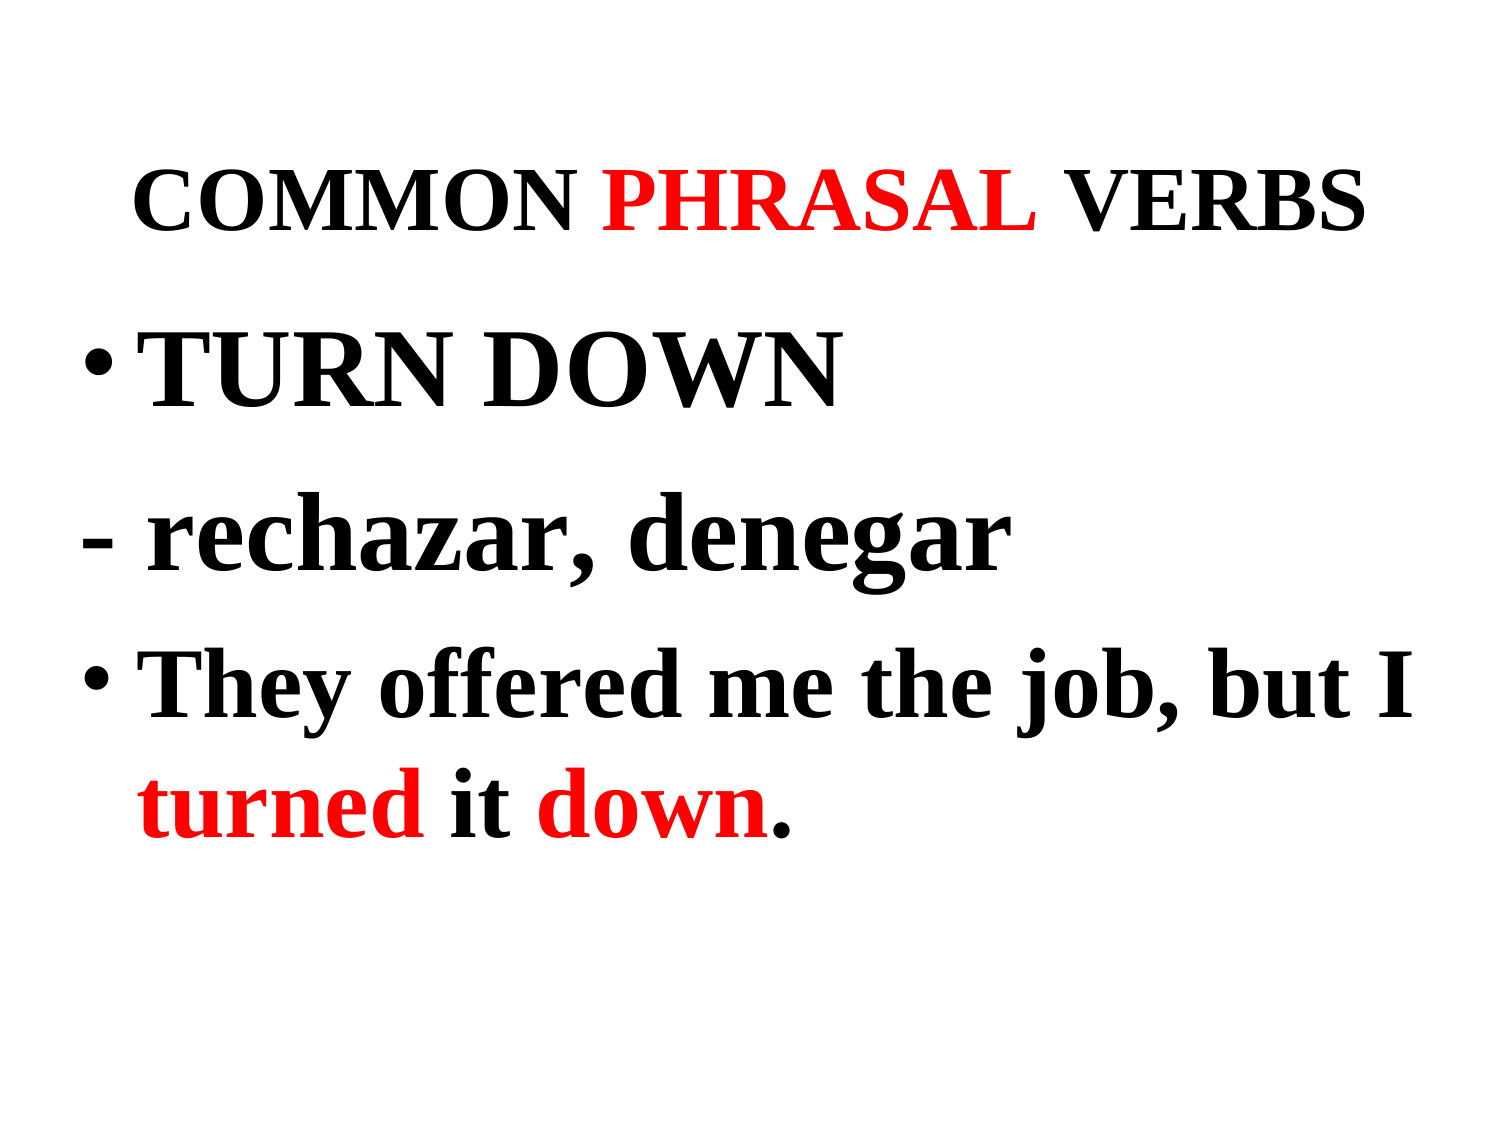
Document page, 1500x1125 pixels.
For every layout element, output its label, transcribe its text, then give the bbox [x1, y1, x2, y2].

list TURN DOWN - rechazar, denegar They offered me the job, but I turned it down. [64, 286, 1436, 1000]
title COMMON PHRASAL VERBS [112, 99, 1388, 286]
